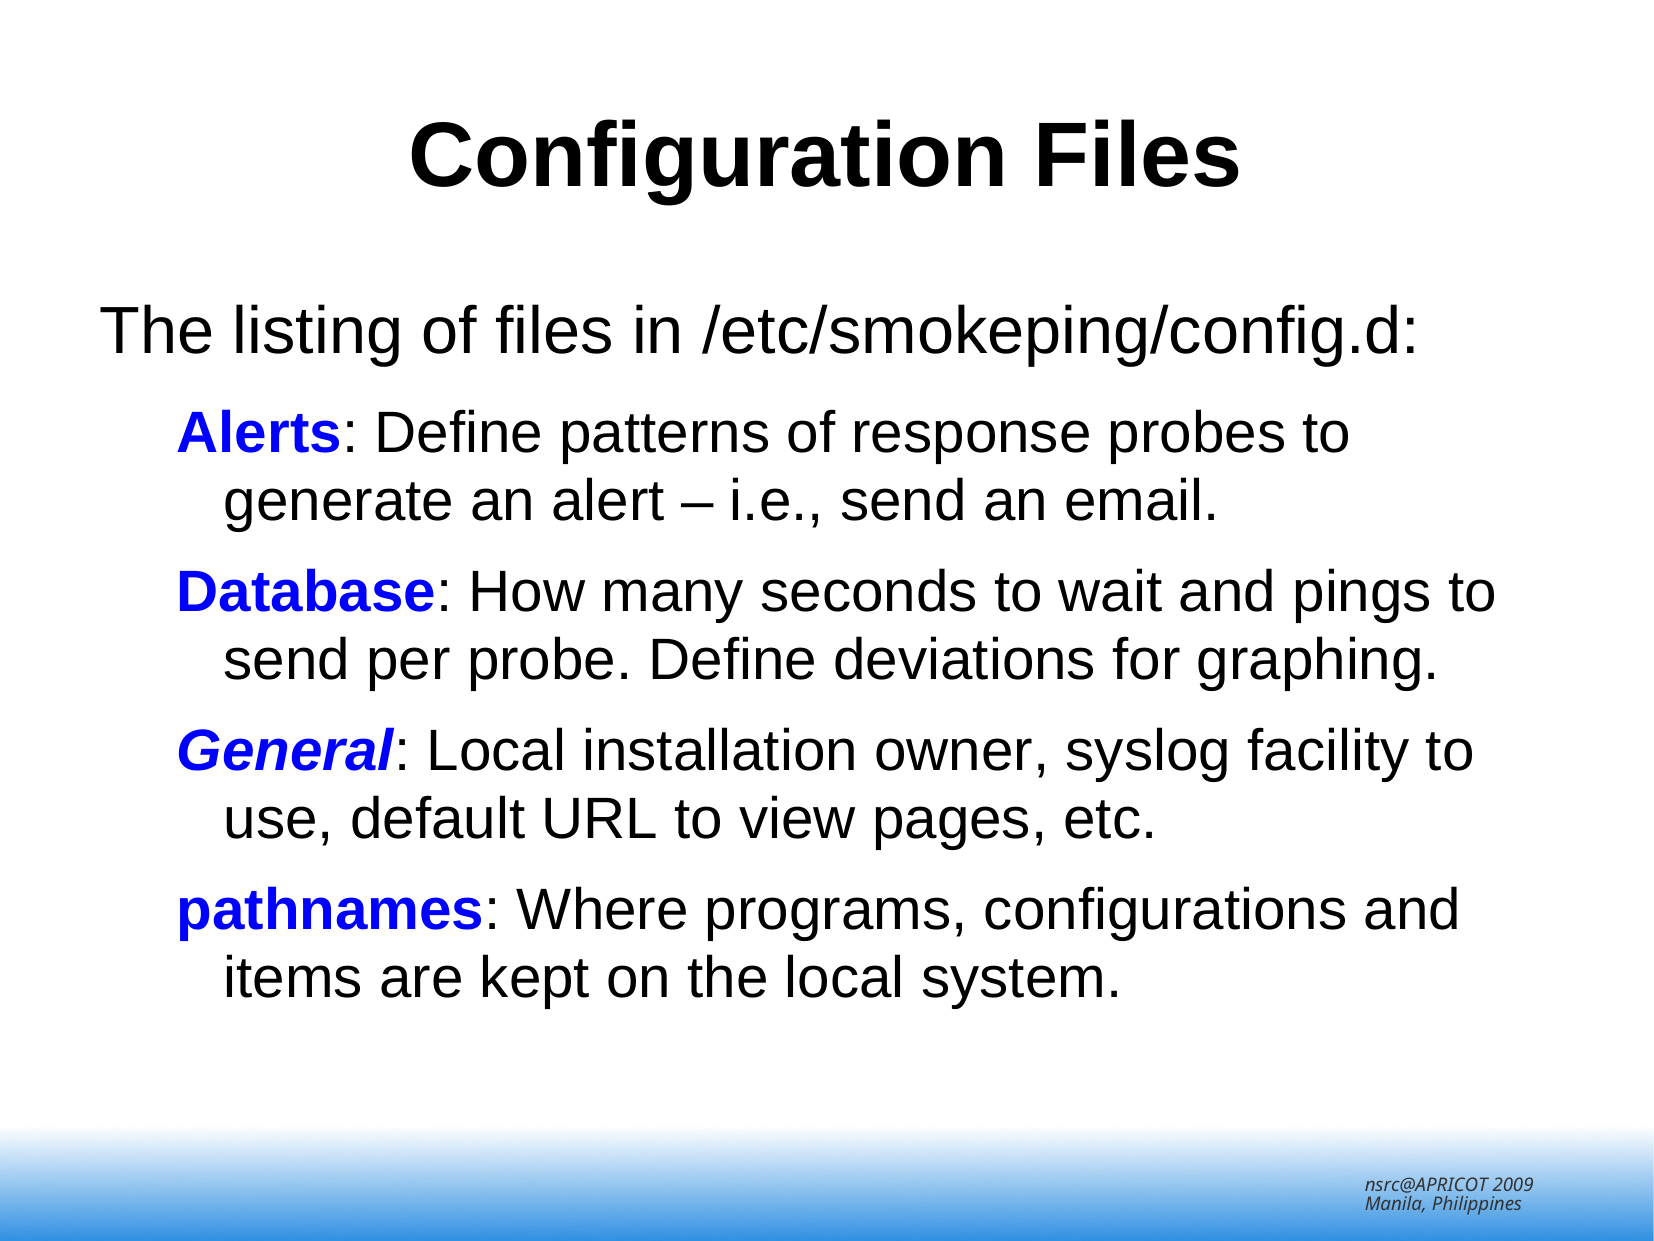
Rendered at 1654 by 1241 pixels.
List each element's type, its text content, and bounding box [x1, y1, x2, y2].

list The listing of files in /etc/smokeping/config.d: Alerts: Define patterns of response probes to generate an alert – i.e., send an email. Database: How many seconds to wait and pings to send per probe. Define deviations for graphing. General: Local installation owner, syslog facility to use, default URL to view pages, etc. pathnames: Where programs, configurations and items are kept on the local system. [82, 290, 1571, 1094]
title Configuration Files [82, 56, 1571, 249]
picture [0, 1124, 1654, 1241]
